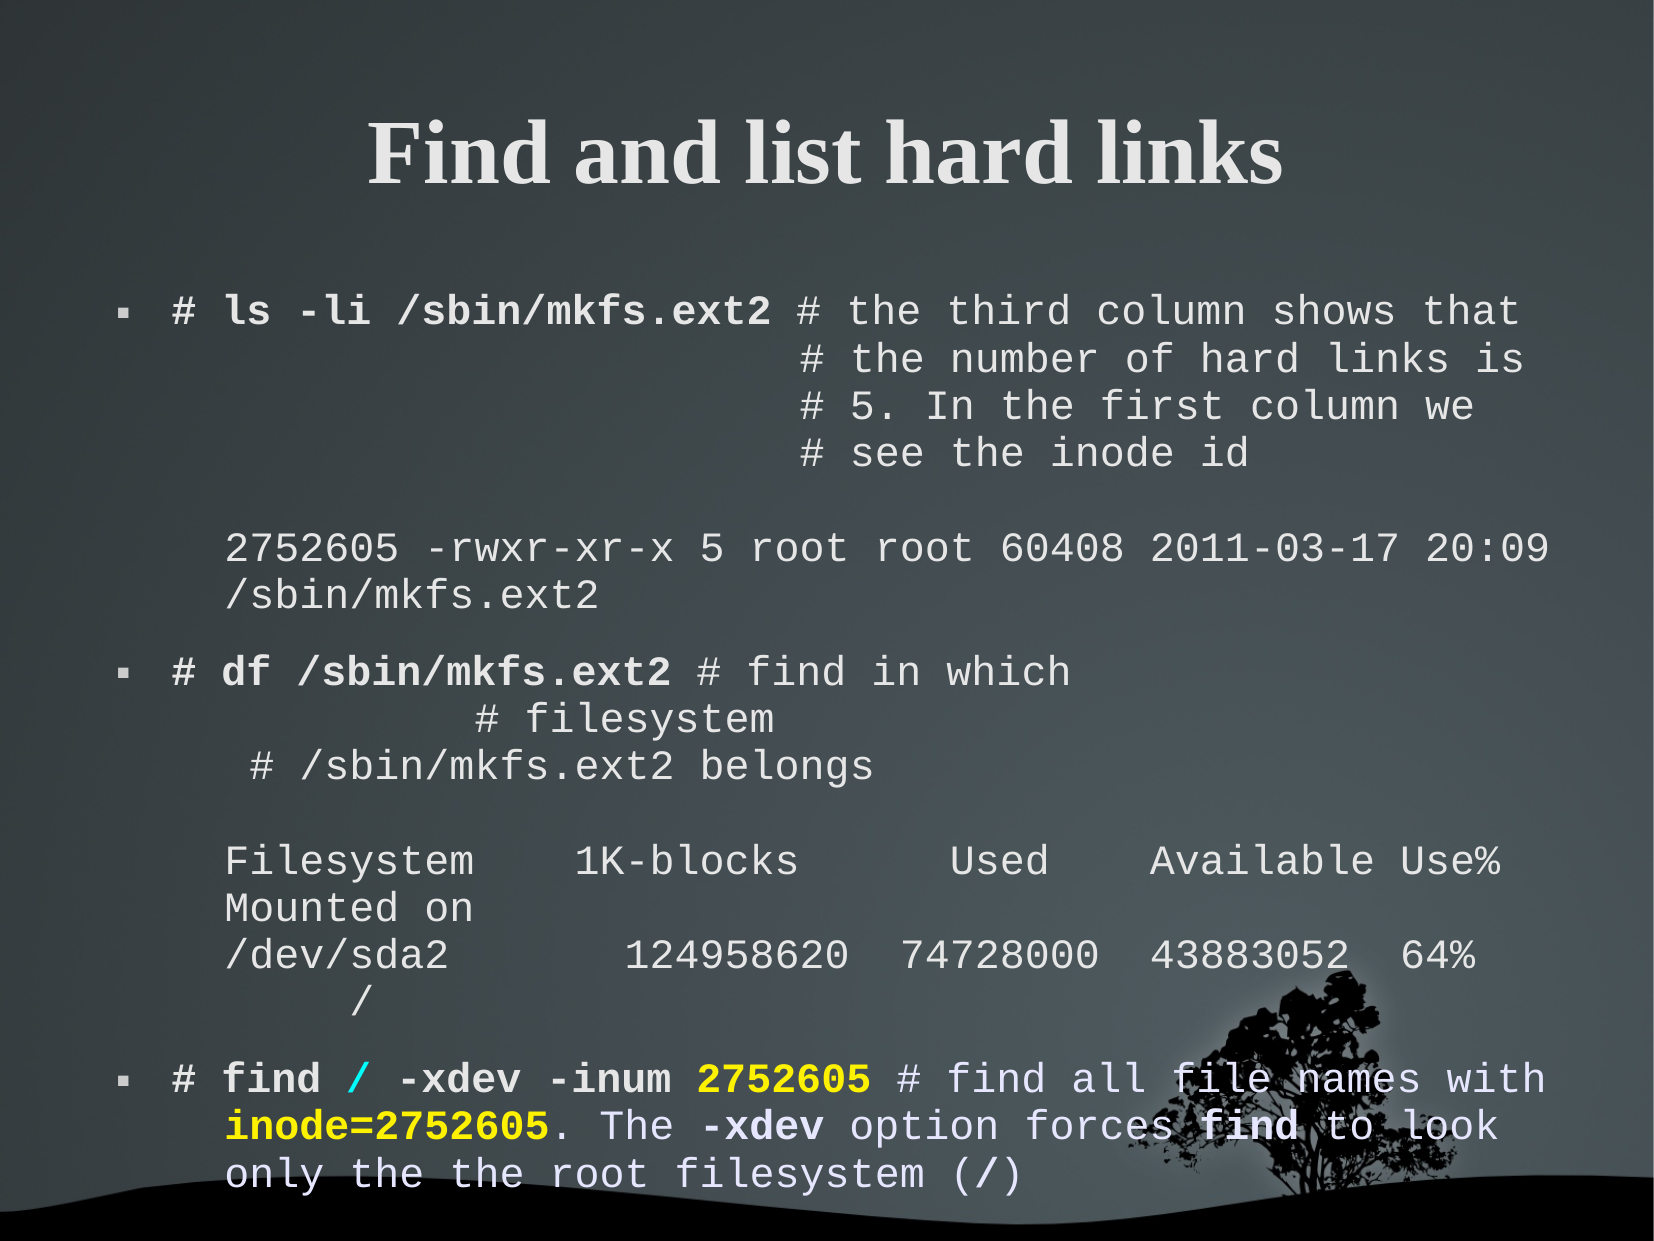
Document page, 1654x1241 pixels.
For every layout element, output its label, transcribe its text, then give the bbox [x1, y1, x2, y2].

list # ls -li /sbin/mkfs.ext2 # the third column shows that # the number of hard links is # 5. In the first column we # see the inode id 2752605 -rwxr-xr-x 5 root root 60408 2011-03-17 20:09 /sbin/mkfs.ext2 # df /sbin/mkfs.ext2 # find in which # filesystem # /sbin/mkfs.ext2 belongs Filesystem 1K-blocks Used Available Use% Mounted on /dev/sda2 124958620 74728000 43883052 64% / # find / -xdev -inum 2752605 # find all file names with inode=2752605. The -xdev option forces find to look only the the root filesystem (/) [82, 290, 1571, 1226]
picture [0, 0, 1654, 1241]
title Find and list hard links [82, 49, 1571, 257]
